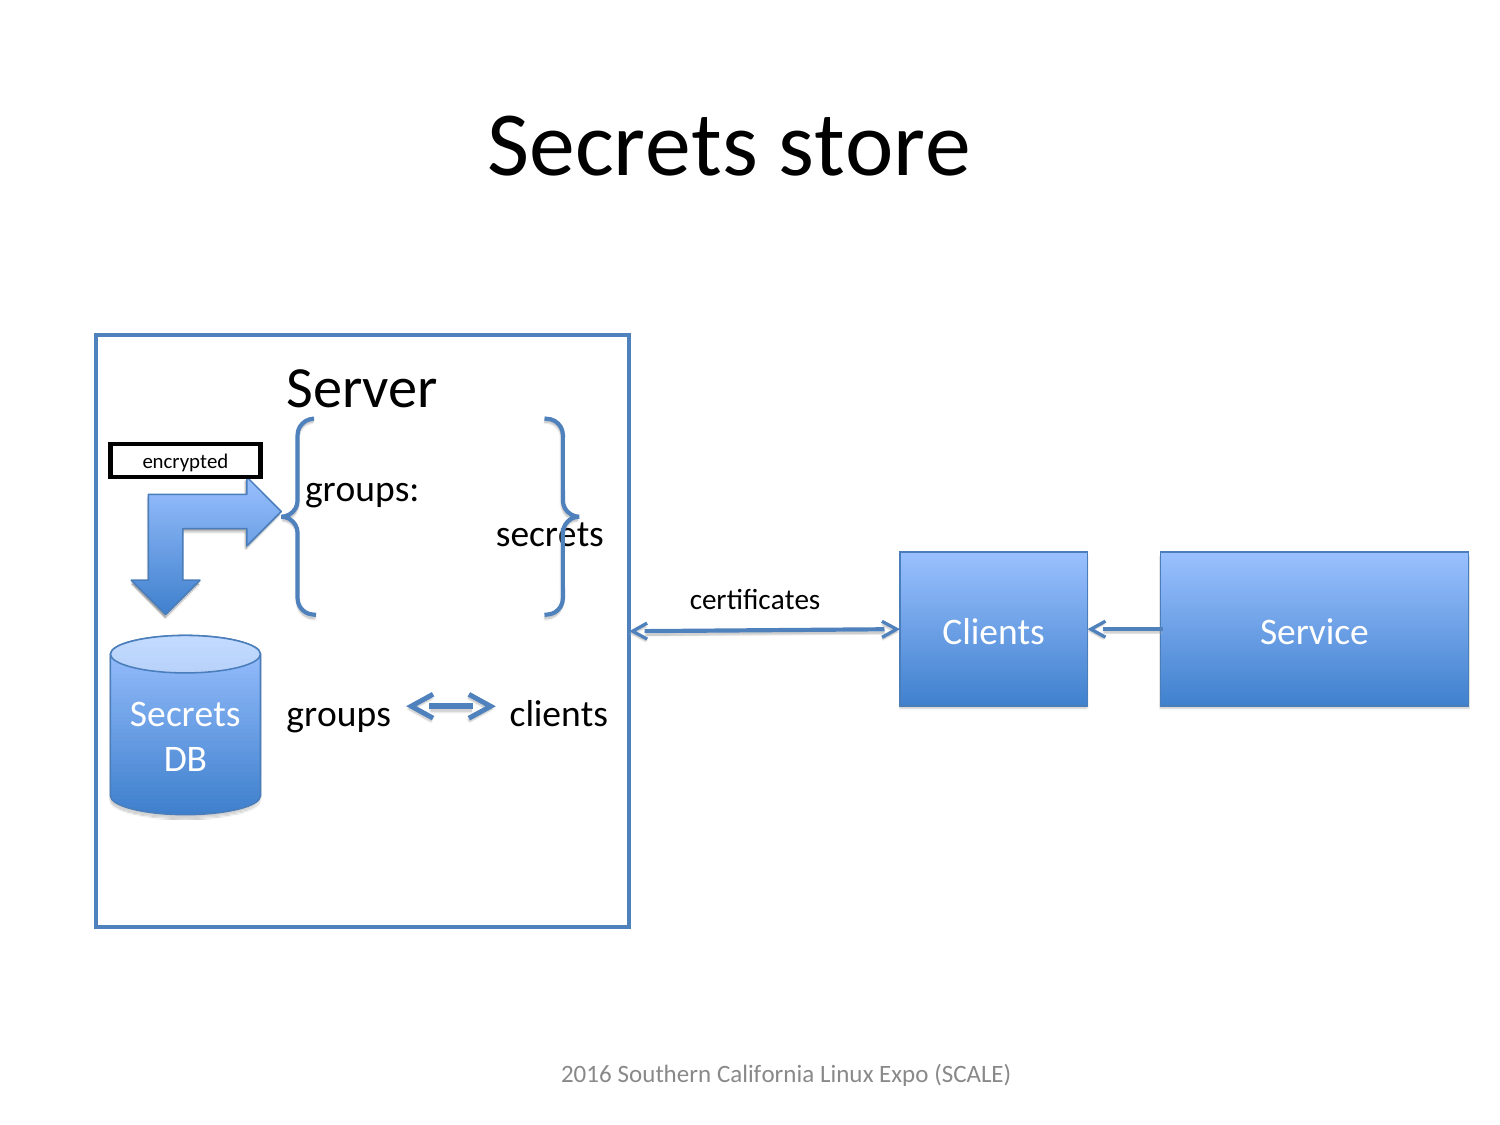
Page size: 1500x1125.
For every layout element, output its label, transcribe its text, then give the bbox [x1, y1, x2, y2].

text_box 2016 Southern California Linux Expo (SCALE) [512, 1042, 1067, 1103]
text_box Service [1160, 552, 1469, 707]
title Secrets store [75, 45, 1426, 233]
text_box certificates [674, 572, 869, 624]
text_box Secrets DB [110, 656, 261, 815]
text_box [131, 478, 282, 615]
text_box encrypted [110, 443, 261, 478]
text_box Server groups: secrets groups clients [95, 335, 630, 928]
text_box Clients [899, 552, 1088, 707]
list [75, 262, 1426, 1005]
